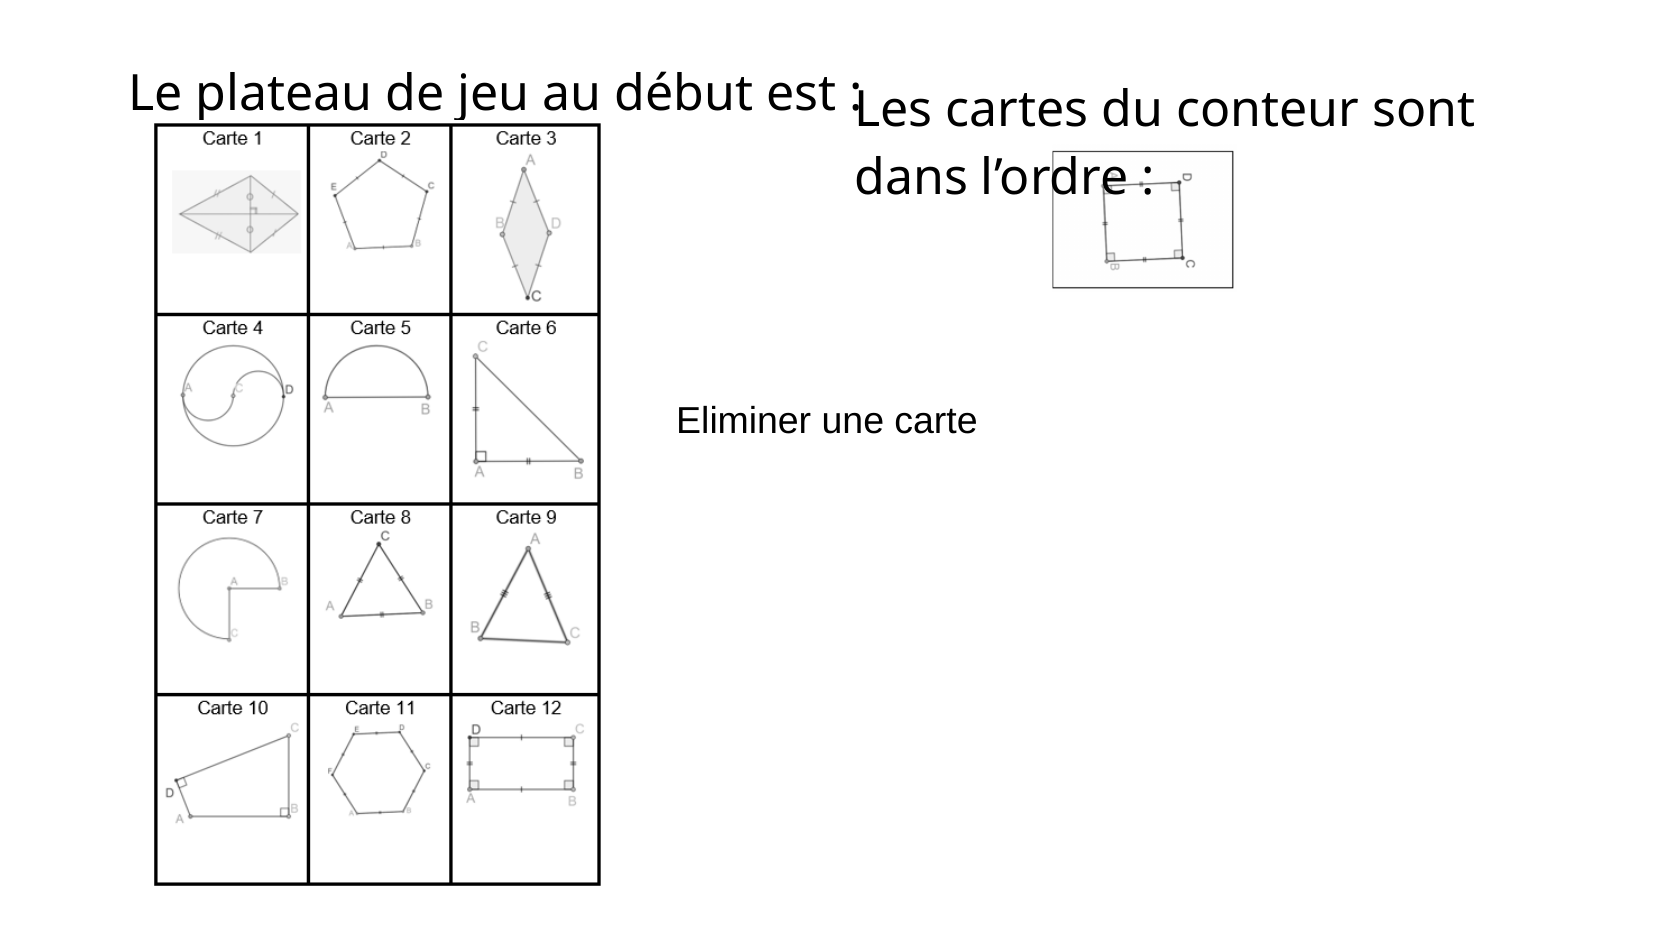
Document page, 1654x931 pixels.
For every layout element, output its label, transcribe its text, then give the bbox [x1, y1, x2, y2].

text_box Les cartes du conteur sont dans l’ordre : [839, 65, 1576, 191]
picture [1052, 191, 1237, 292]
picture [152, 120, 603, 887]
title Le plateau de jeu au début est : [113, 49, 1513, 140]
text_box Eliminer une carte [661, 392, 1004, 449]
